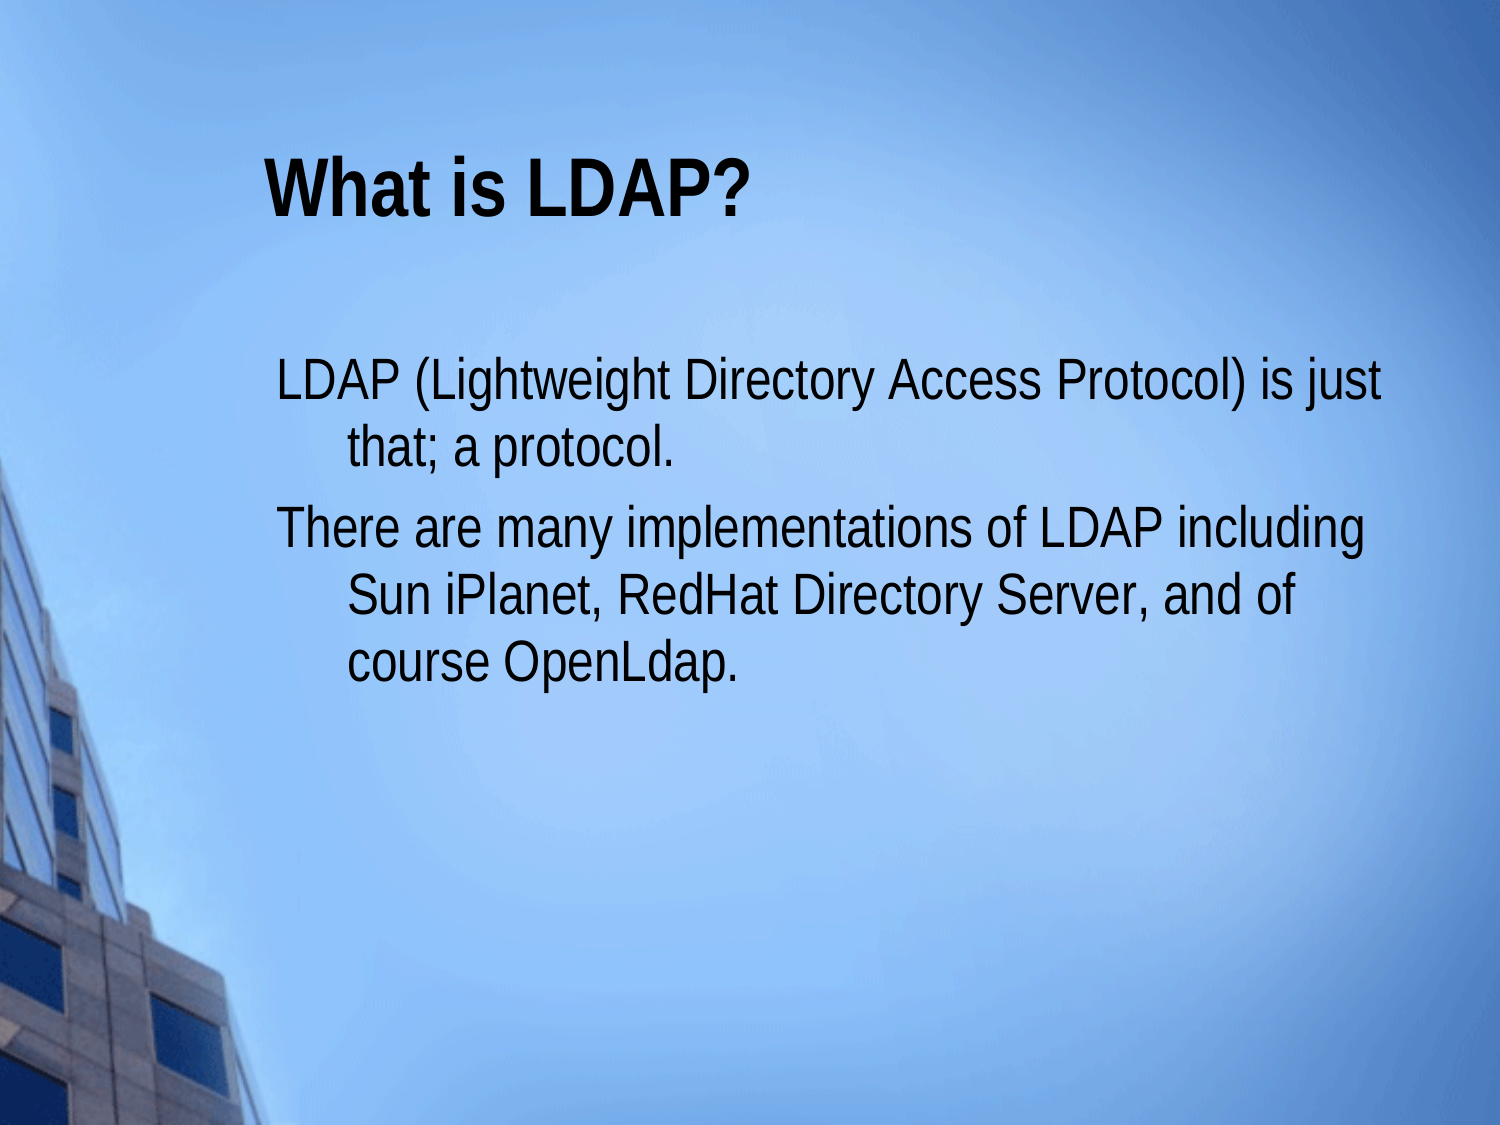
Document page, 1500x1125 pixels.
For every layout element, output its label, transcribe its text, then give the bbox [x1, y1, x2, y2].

title What is LDAP? [249, 112, 1413, 337]
picture [0, 0, 1500, 1125]
list LDAP (Lightweight Directory Access Protocol) is just that; a protocol. There are many implementations of LDAP including Sun iPlanet, RedHat Directory Server, and of course OpenLdap. [249, 337, 1413, 913]
